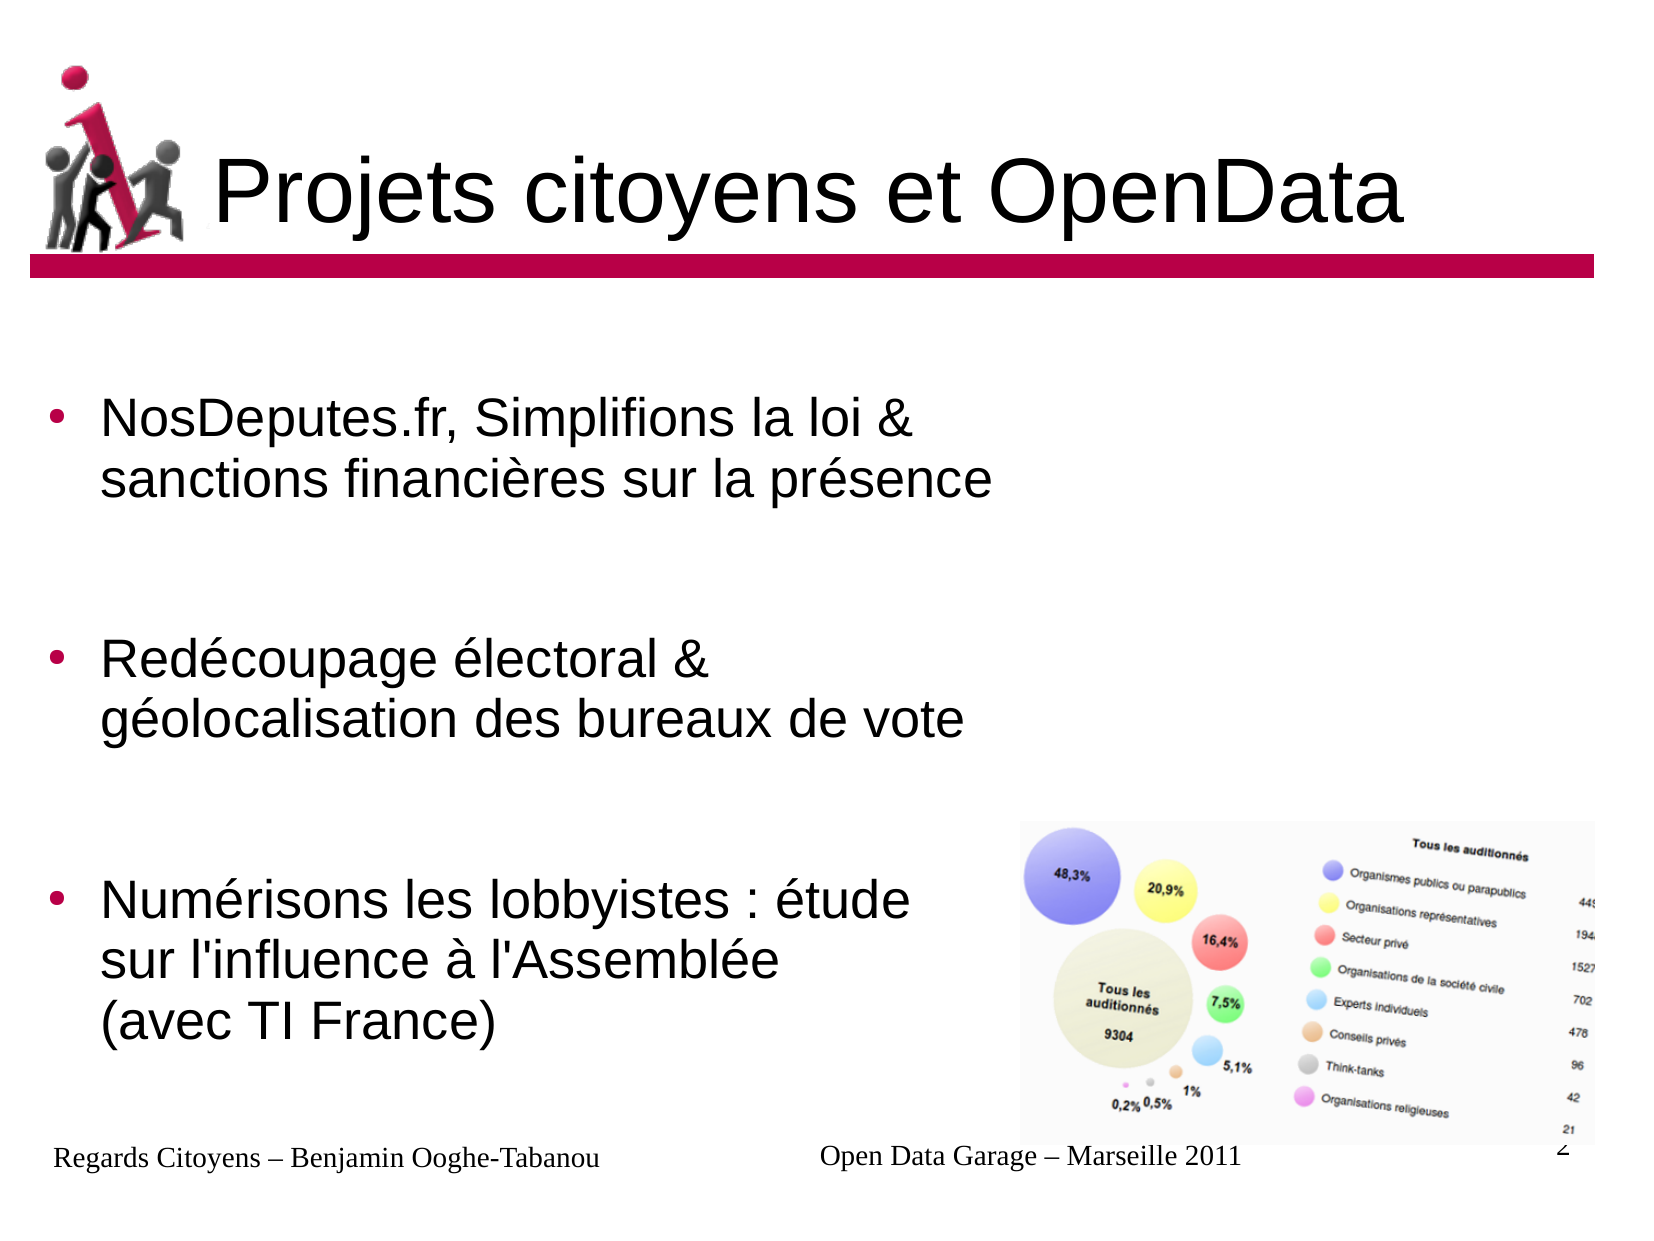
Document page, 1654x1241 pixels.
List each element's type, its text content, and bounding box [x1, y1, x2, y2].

picture [1018, 289, 1607, 1145]
list NosDeputes.fr, Simplifions la loi & sanctions financières sur la présence Redécoupage électoral & géolocalisation des bureaux de vote Numérisons les lobbyistes : étude sur l'influence à l'Assemblée (avec TI France) [29, 283, 1654, 1102]
title Projets citoyens et OpenData [212, 94, 1654, 283]
picture [29, 60, 210, 254]
